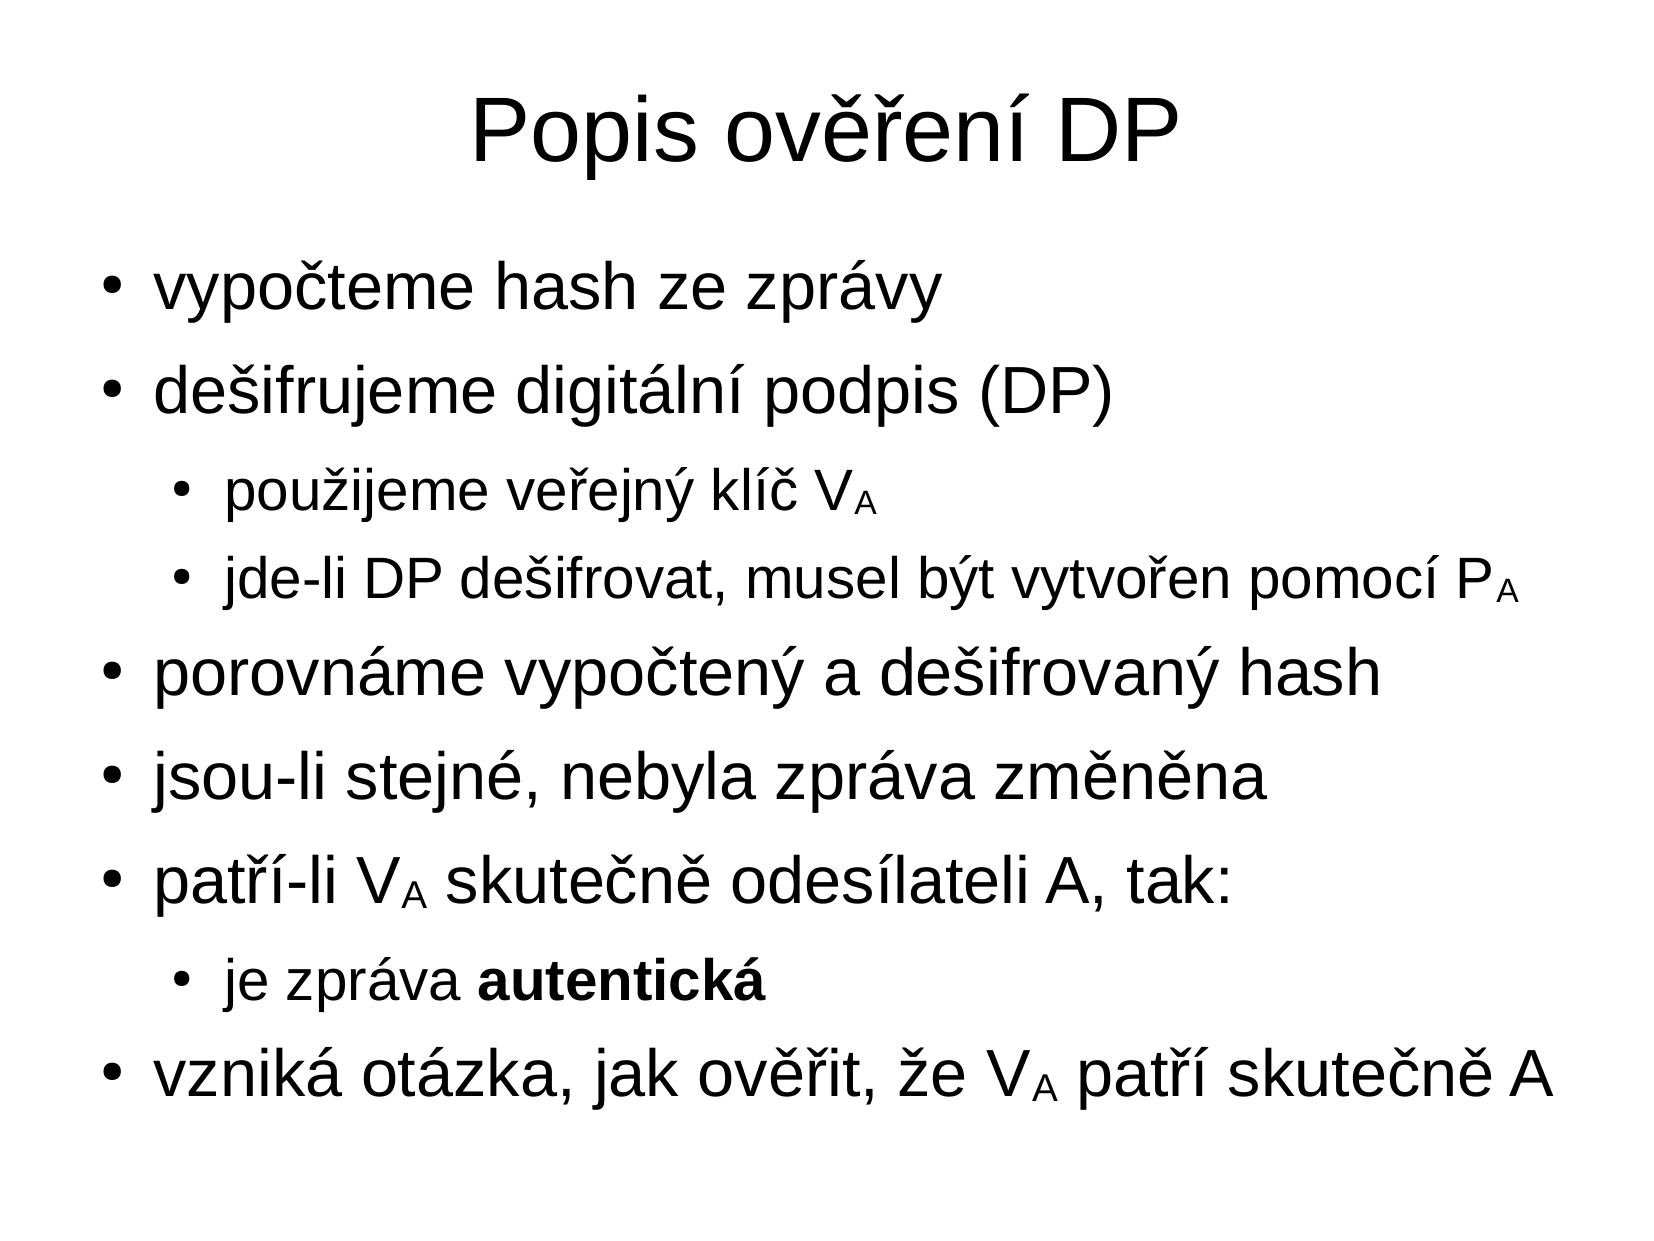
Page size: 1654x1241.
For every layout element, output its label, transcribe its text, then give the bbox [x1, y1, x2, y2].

title Popis ověření DP [82, 25, 1571, 233]
list vypočteme hash ze zprávy dešifrujeme digitální podpis (DP) použijeme veřejný klíč VA jde-li DP dešifrovat, musel být vytvořen pomocí PA porovnáme vypočtený a dešifrovaný hash jsou-li stejné, nebyla zpráva změněna patří-li VA skutečně odesílateli A, tak: je zpráva autentická vzniká otázka, jak ověřit, že VA patří skutečně A [82, 248, 1571, 1194]
